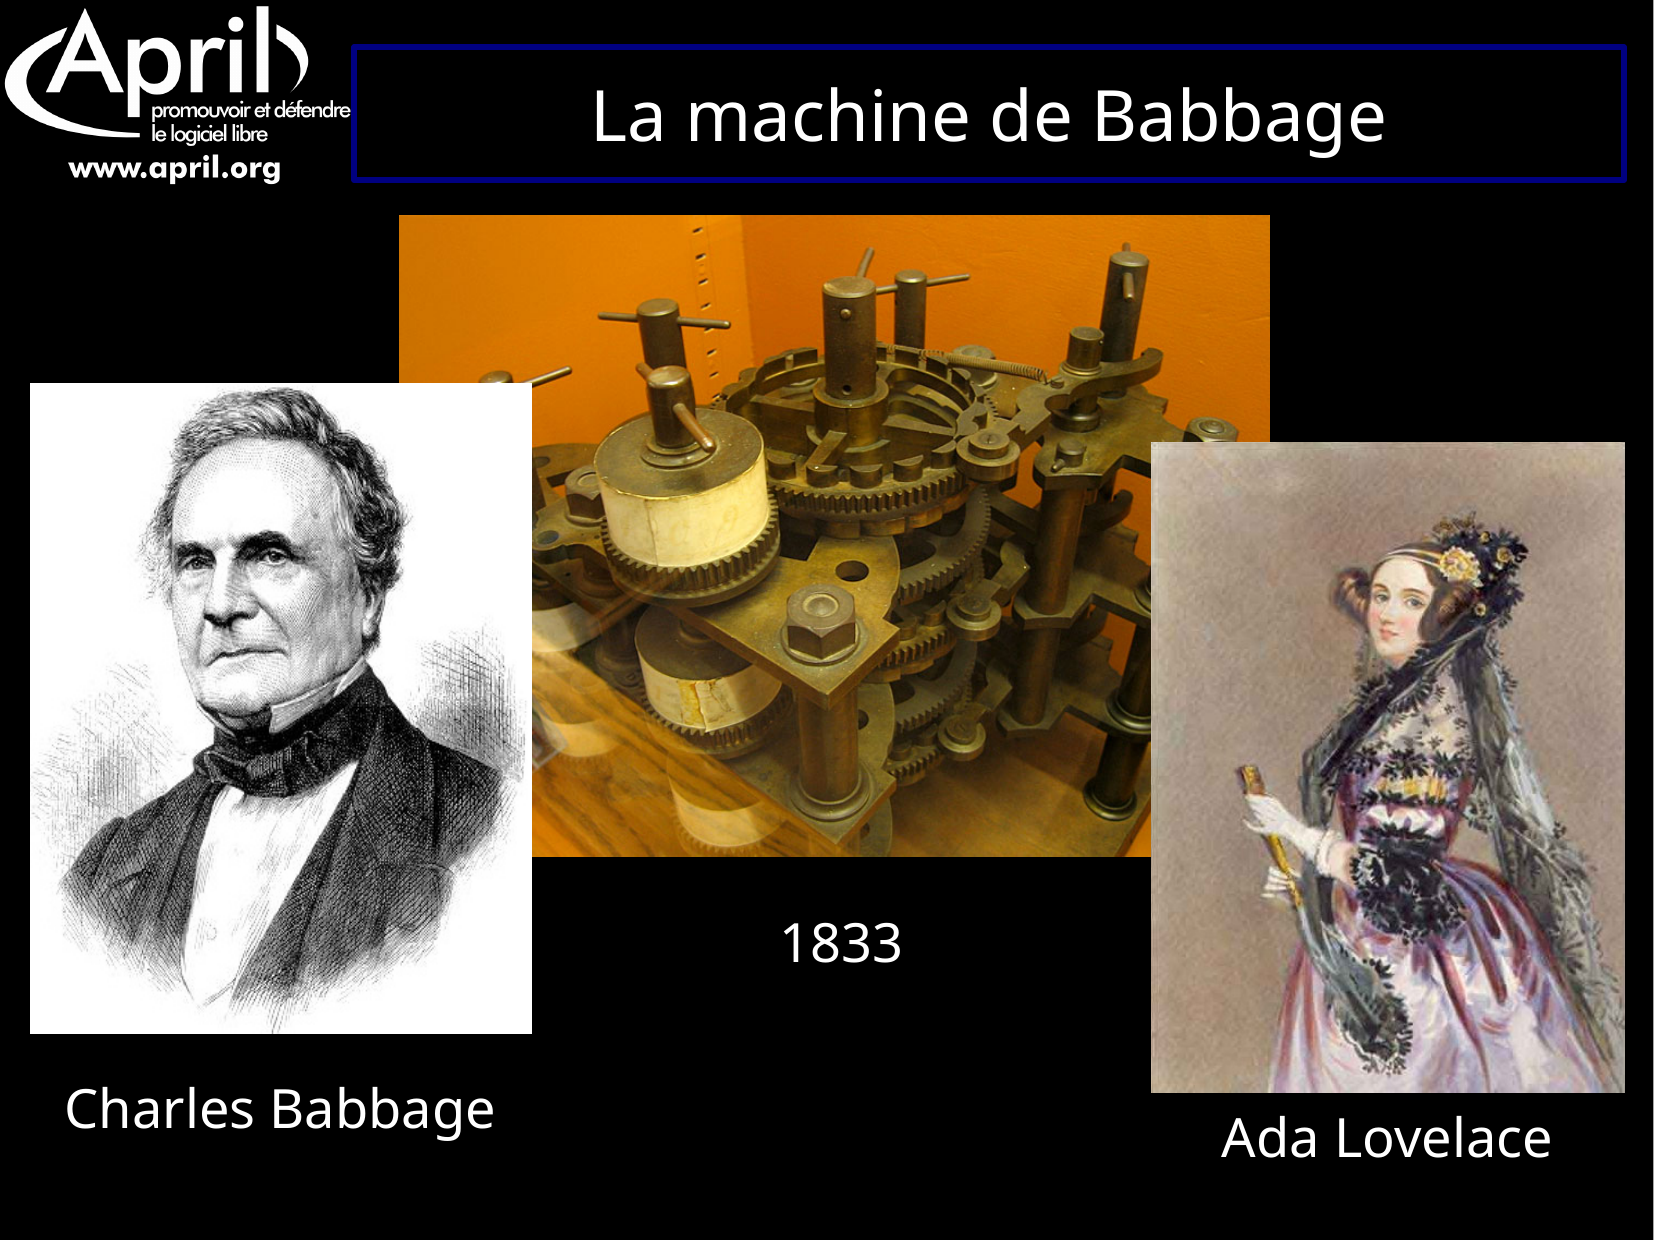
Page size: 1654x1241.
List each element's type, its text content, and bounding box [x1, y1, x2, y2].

picture [30, 215, 1625, 1093]
text_box Ada Lovelace [1151, 1093, 1625, 1171]
picture [0, 0, 355, 200]
title La machine de Babbage [354, 47, 1625, 181]
text_box Charles Babbage [29, 1062, 532, 1141]
text_box 1833 [590, 896, 1093, 975]
